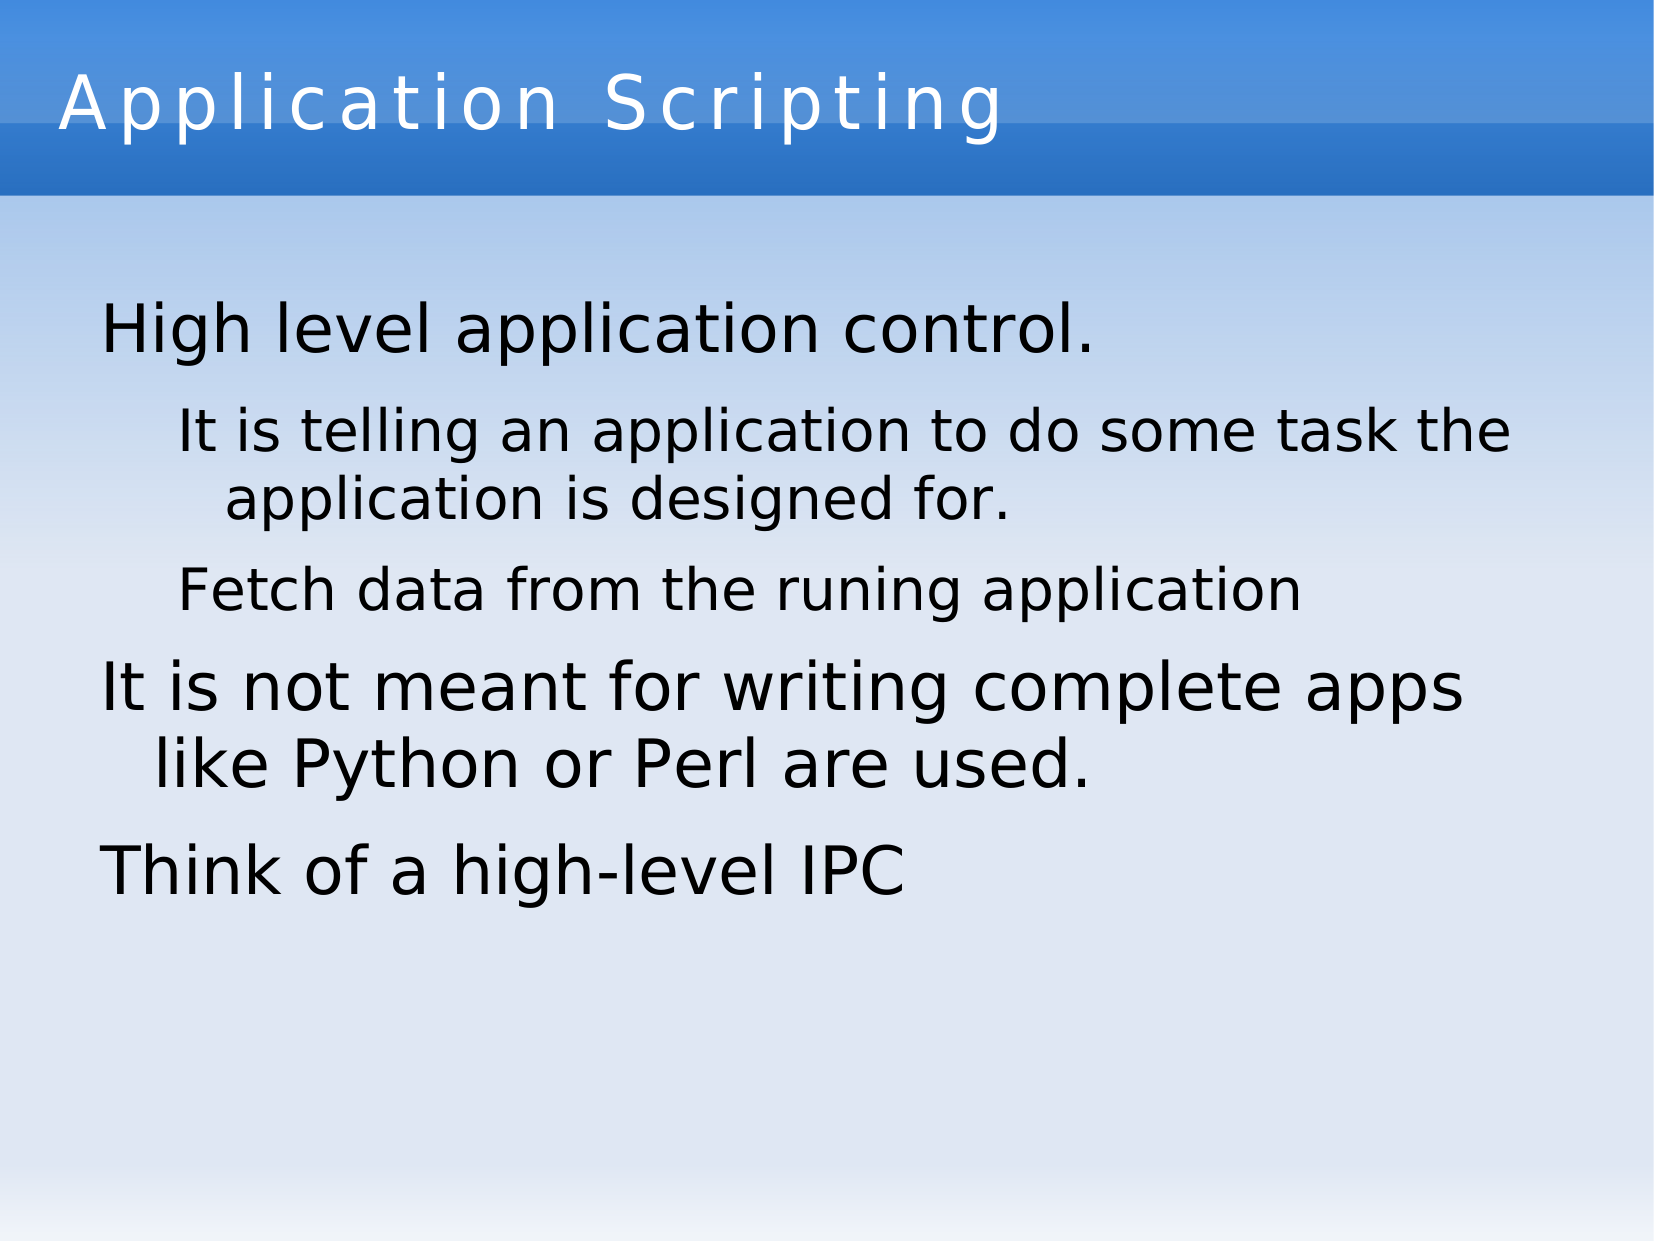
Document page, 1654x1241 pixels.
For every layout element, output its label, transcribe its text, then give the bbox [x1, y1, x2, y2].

picture [0, 0, 1654, 1241]
title Application Scripting [59, 29, 1270, 178]
list High level application control. It is telling an application to do some task the application is designed for. Fetch data from the runing application It is not meant for writing complete apps like Python or Perl are used. Think of a high-level IPC [82, 290, 1571, 1109]
